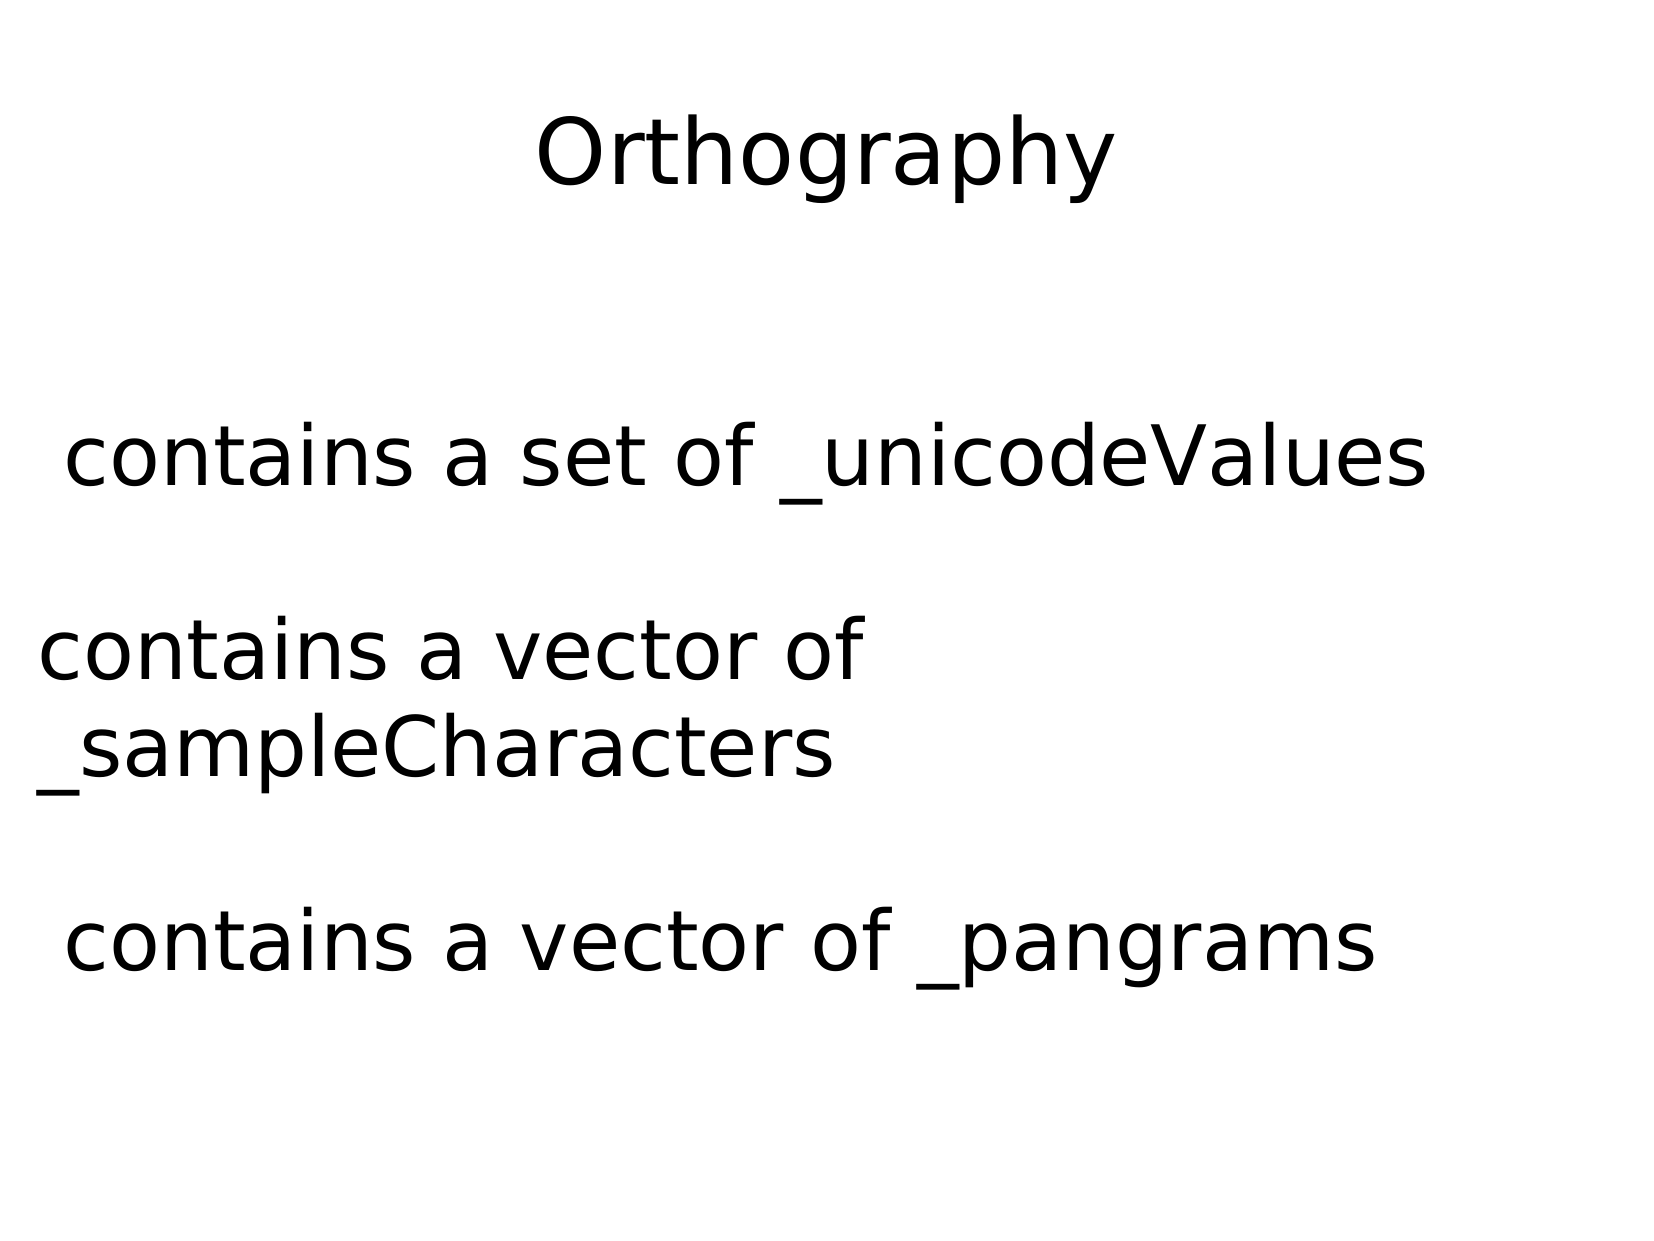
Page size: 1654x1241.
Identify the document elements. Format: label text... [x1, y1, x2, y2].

title Orthography [82, 56, 1571, 250]
subtitle contains a set of _unicodeValues contains a vector of _sampleCharacters contains a vector of _pangrams [37, 297, 1613, 1102]
